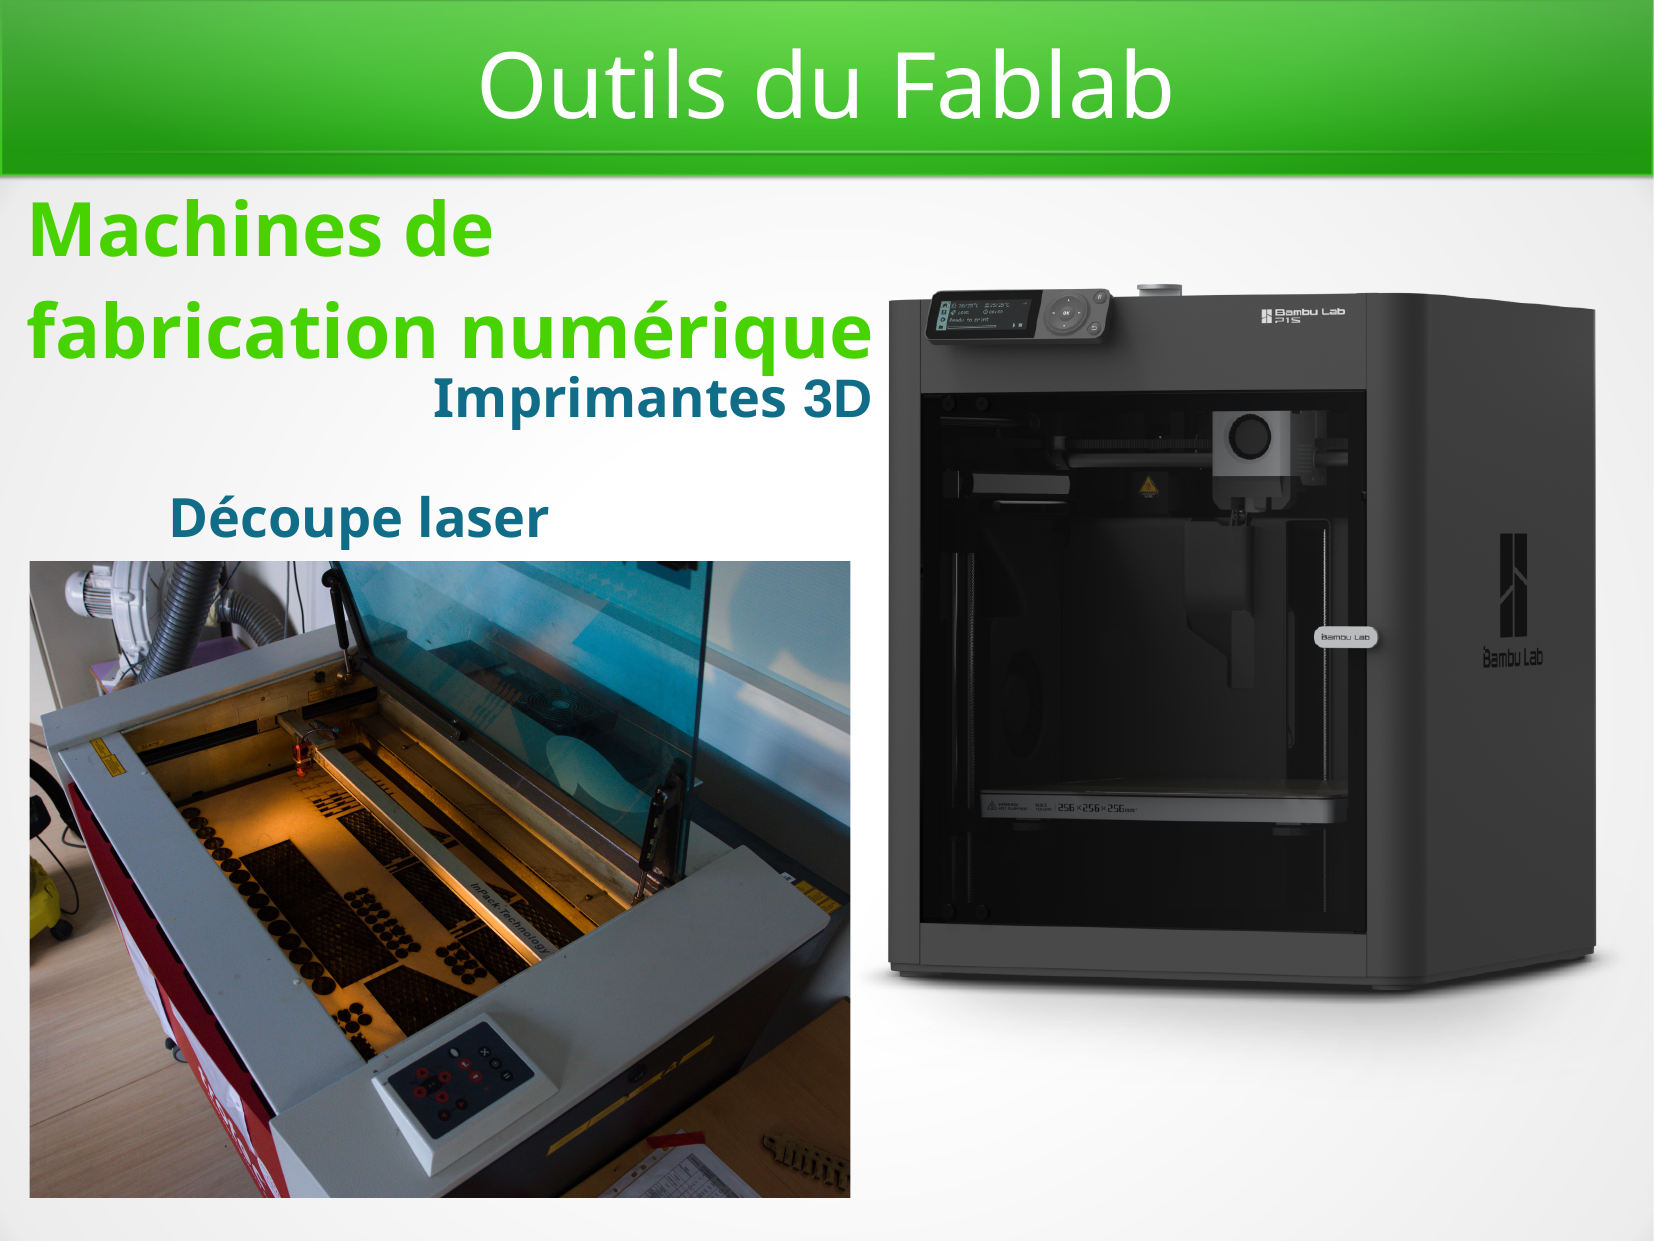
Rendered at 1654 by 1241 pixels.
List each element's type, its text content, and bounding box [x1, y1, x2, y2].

text_box Imprimantes 3D [419, 351, 696, 497]
text_box Machines de fabrication numérique [11, 168, 934, 378]
text_box Découpe laser [153, 472, 638, 552]
title Outils du Fablab [82, 11, 1571, 154]
picture [0, 0, 1654, 1241]
